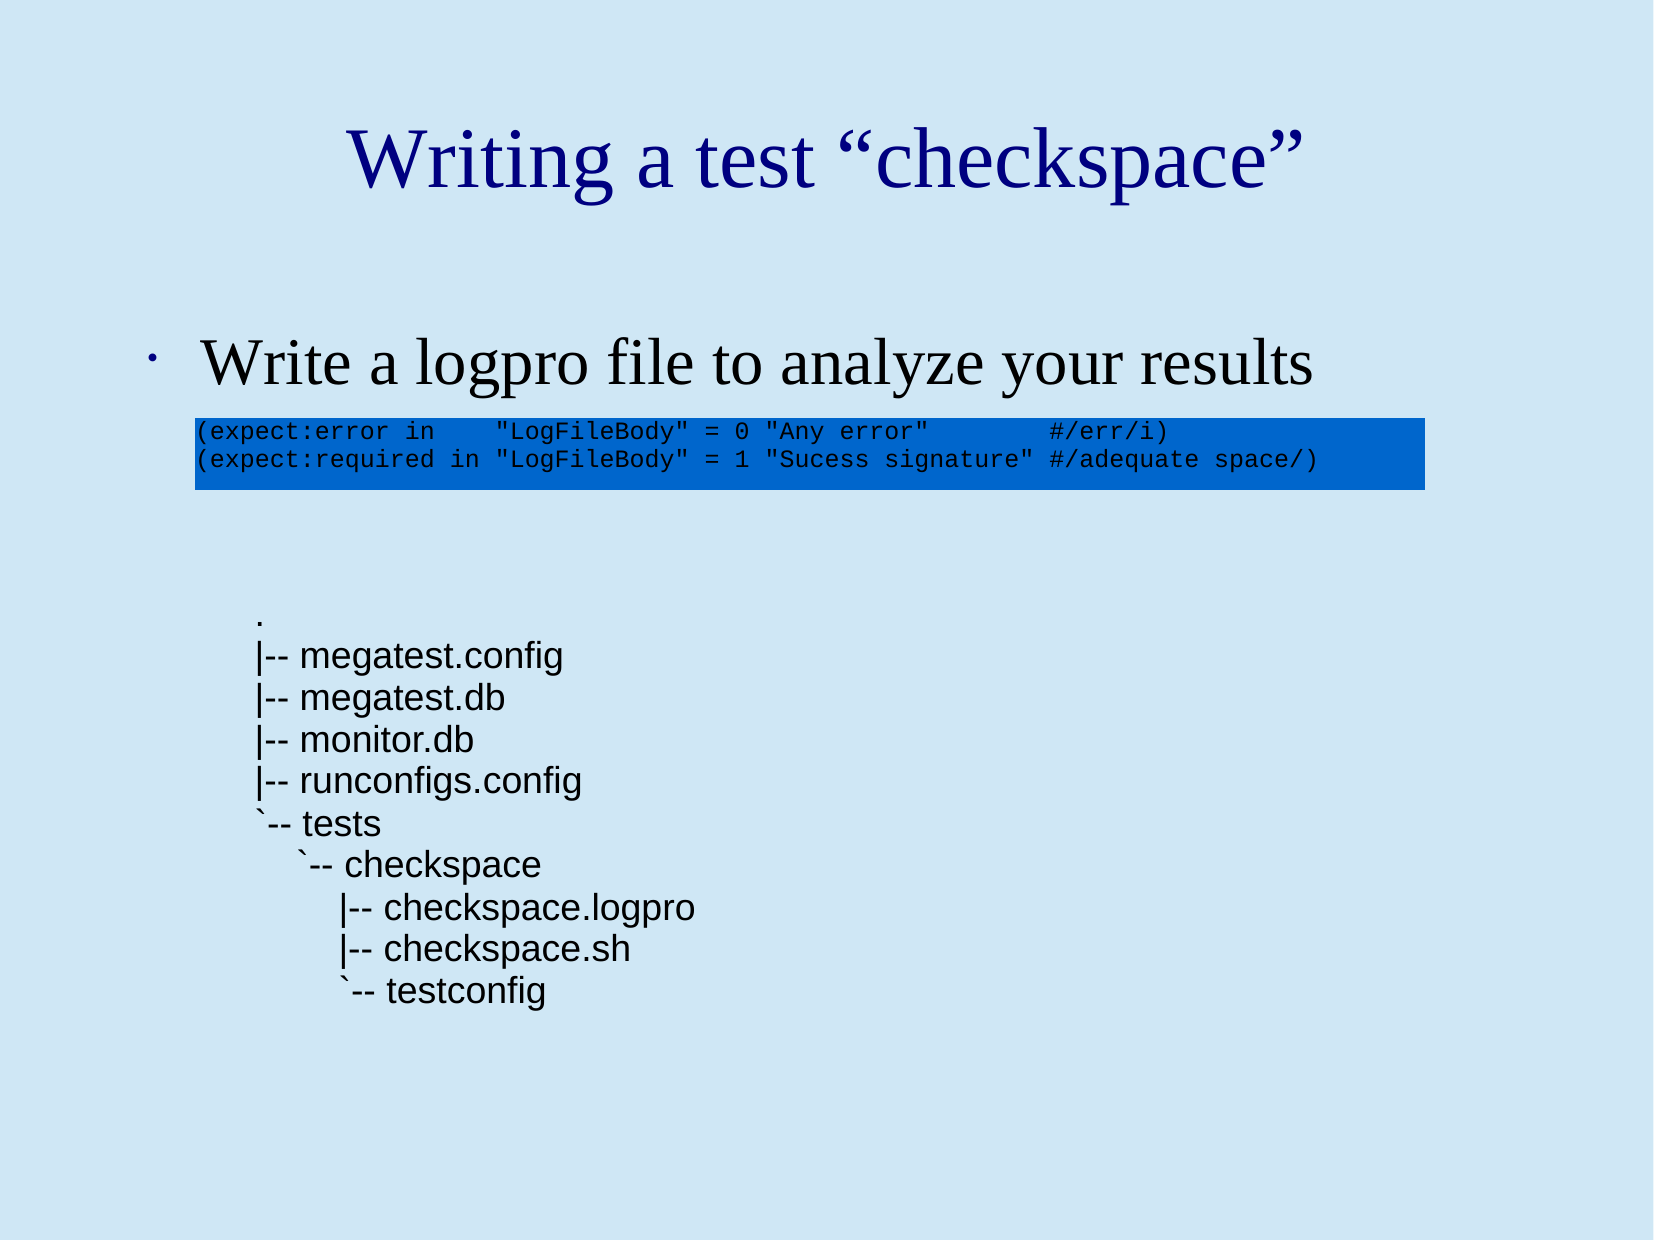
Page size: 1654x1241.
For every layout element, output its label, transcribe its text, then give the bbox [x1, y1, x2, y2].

list Write a logpro file to analyze your results [129, 324, 1489, 466]
text_box . |-- megatest.config |-- megatest.db |-- monitor.db |-- runconfigs.config `-- tests `-- checkspace |-- checkspace.logpro |-- checkspace.sh `-- testconfig [239, 584, 711, 1021]
title Writing a test “checkspace” [82, 55, 1571, 263]
table_header (expect:error in "LogFileBody" = 0 "Any error" #/err/i) (expect:required in "LogFileBody" = 1 "Sucess signature" #/adequate space/) [195, 418, 1425, 490]
